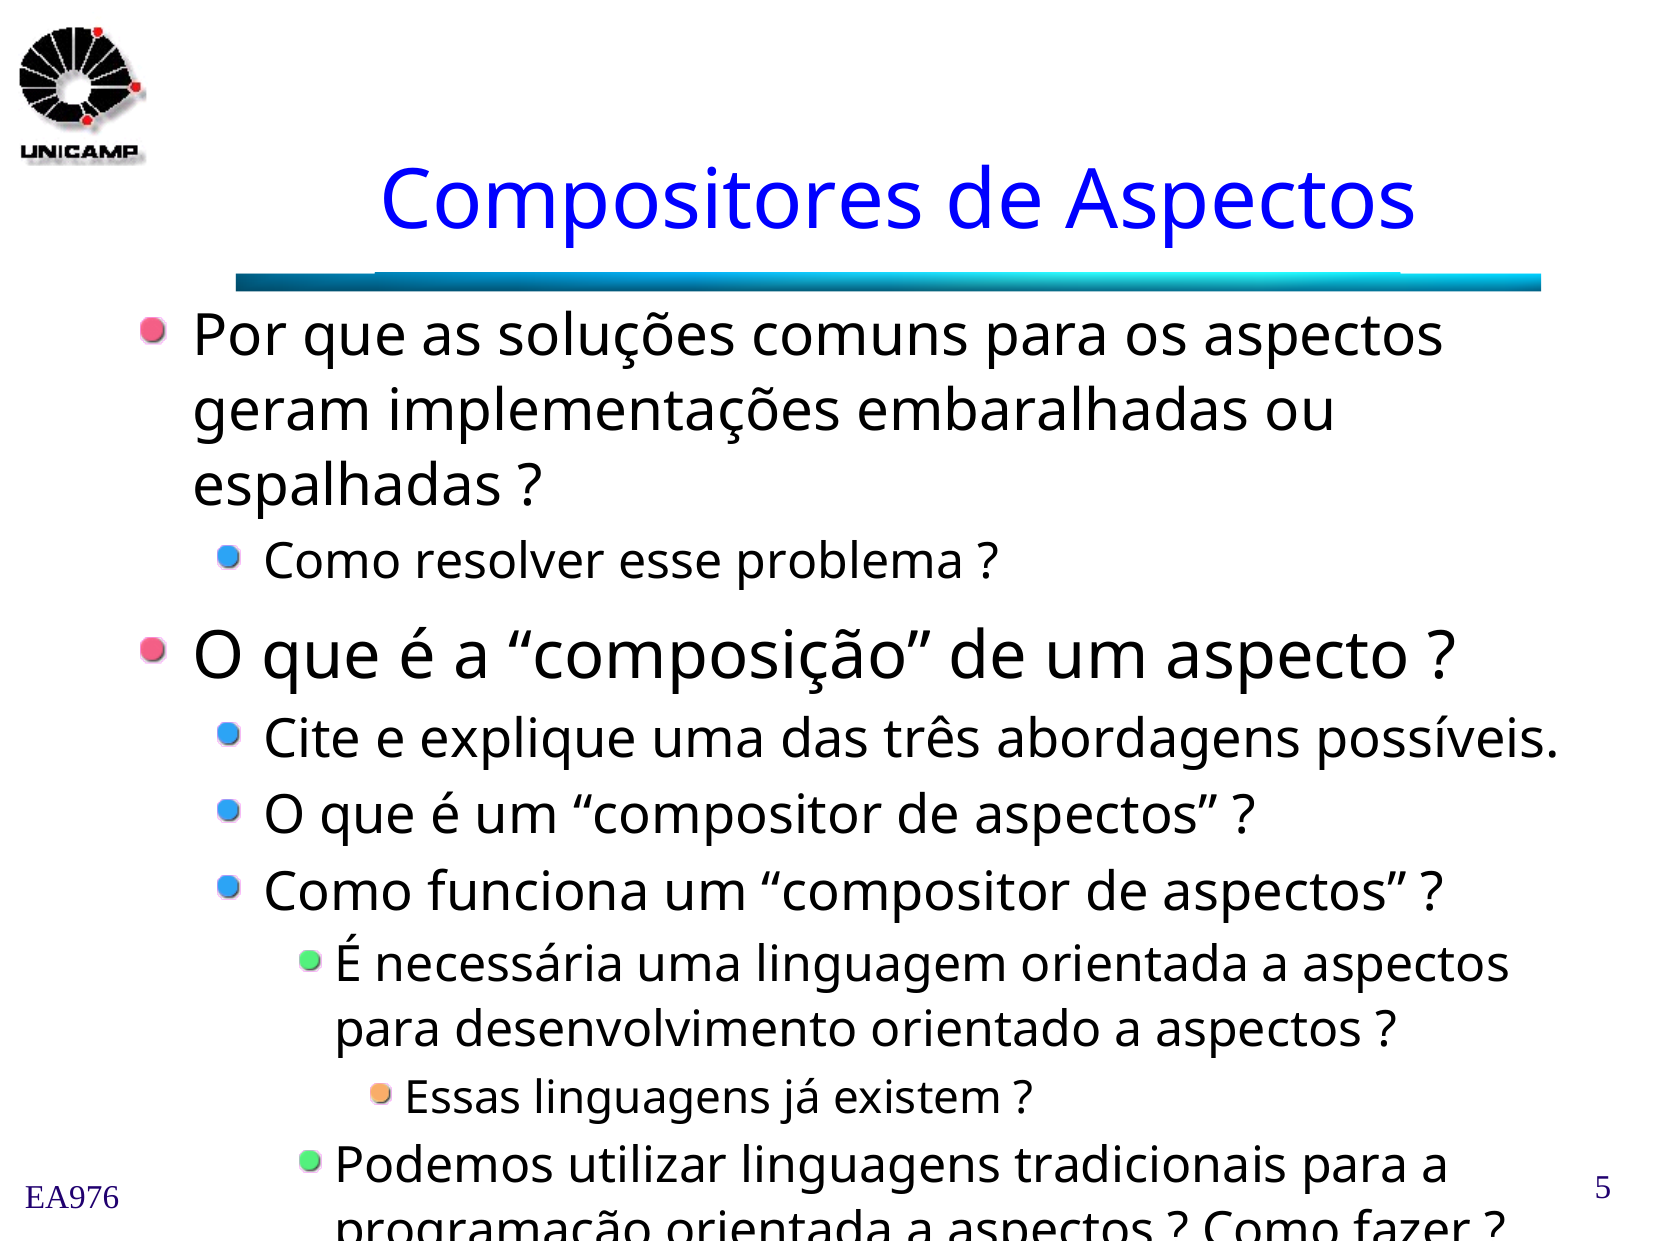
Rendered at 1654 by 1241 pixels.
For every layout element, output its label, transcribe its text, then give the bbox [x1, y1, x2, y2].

list Por que as soluções comuns para os aspectos geram implementações embaralhadas ou espalhadas ? Como resolver esse problema ? O que é a “composição” de um aspecto ? Cite e explique uma das três abordagens possíveis. O que é um “compositor de aspectos” ? Como funciona um “compositor de aspectos” ? É necessária uma linguagem orientada a aspectos para desenvolvimento orientado a aspectos ? Essas linguagens já existem ? Podemos utilizar linguagens tradicionais para a programação orientada a aspectos ? Como fazer ? [121, 295, 1625, 1191]
picture [125, 272, 1654, 295]
title Compositores de Aspectos [264, 57, 1534, 250]
